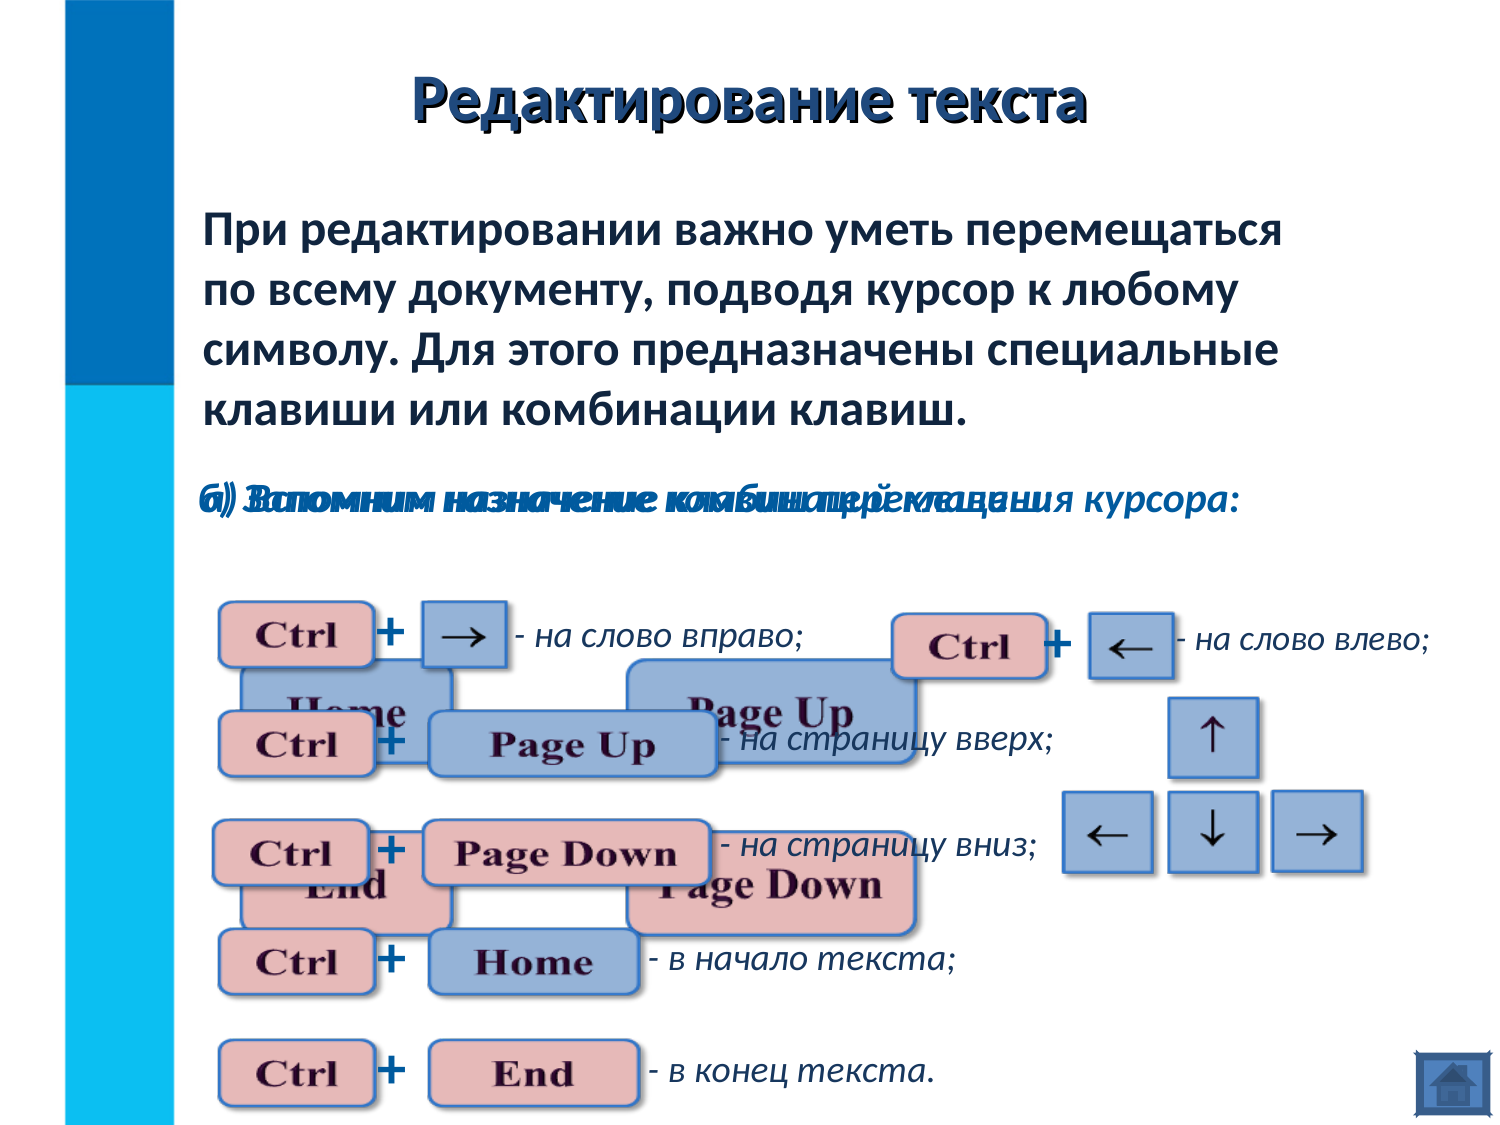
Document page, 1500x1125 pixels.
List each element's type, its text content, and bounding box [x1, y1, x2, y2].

text_box Редактирование текста [75, 0, 1426, 188]
text_box + [362, 1022, 429, 1109]
text_box - на страницу вверх; [704, 705, 1168, 766]
text_box б) Запомним назначение комбинаций клавиш: [182, 463, 1500, 529]
text_box - в начало текста; [632, 925, 1096, 986]
text_box + [362, 802, 429, 889]
picture [0, 0, 1500, 1125]
text_box + [362, 584, 429, 671]
text_box - на страницу вниз; [704, 811, 1168, 872]
text_box + [362, 693, 429, 780]
text_box - на слово вправо; [499, 602, 922, 663]
text_box - в конец текста. [632, 1037, 1096, 1098]
text_box - на слово влево; [1160, 607, 1500, 666]
text_box + [362, 910, 429, 997]
list При редактировании важно уметь перемещаться по всему документу, подводя курсор к любому символу. Для этого предназначены специальные клавиши или комбинации клавиш. [187, 188, 1425, 446]
text_box [1419, 1054, 1489, 1114]
text_box + [1028, 596, 1095, 682]
